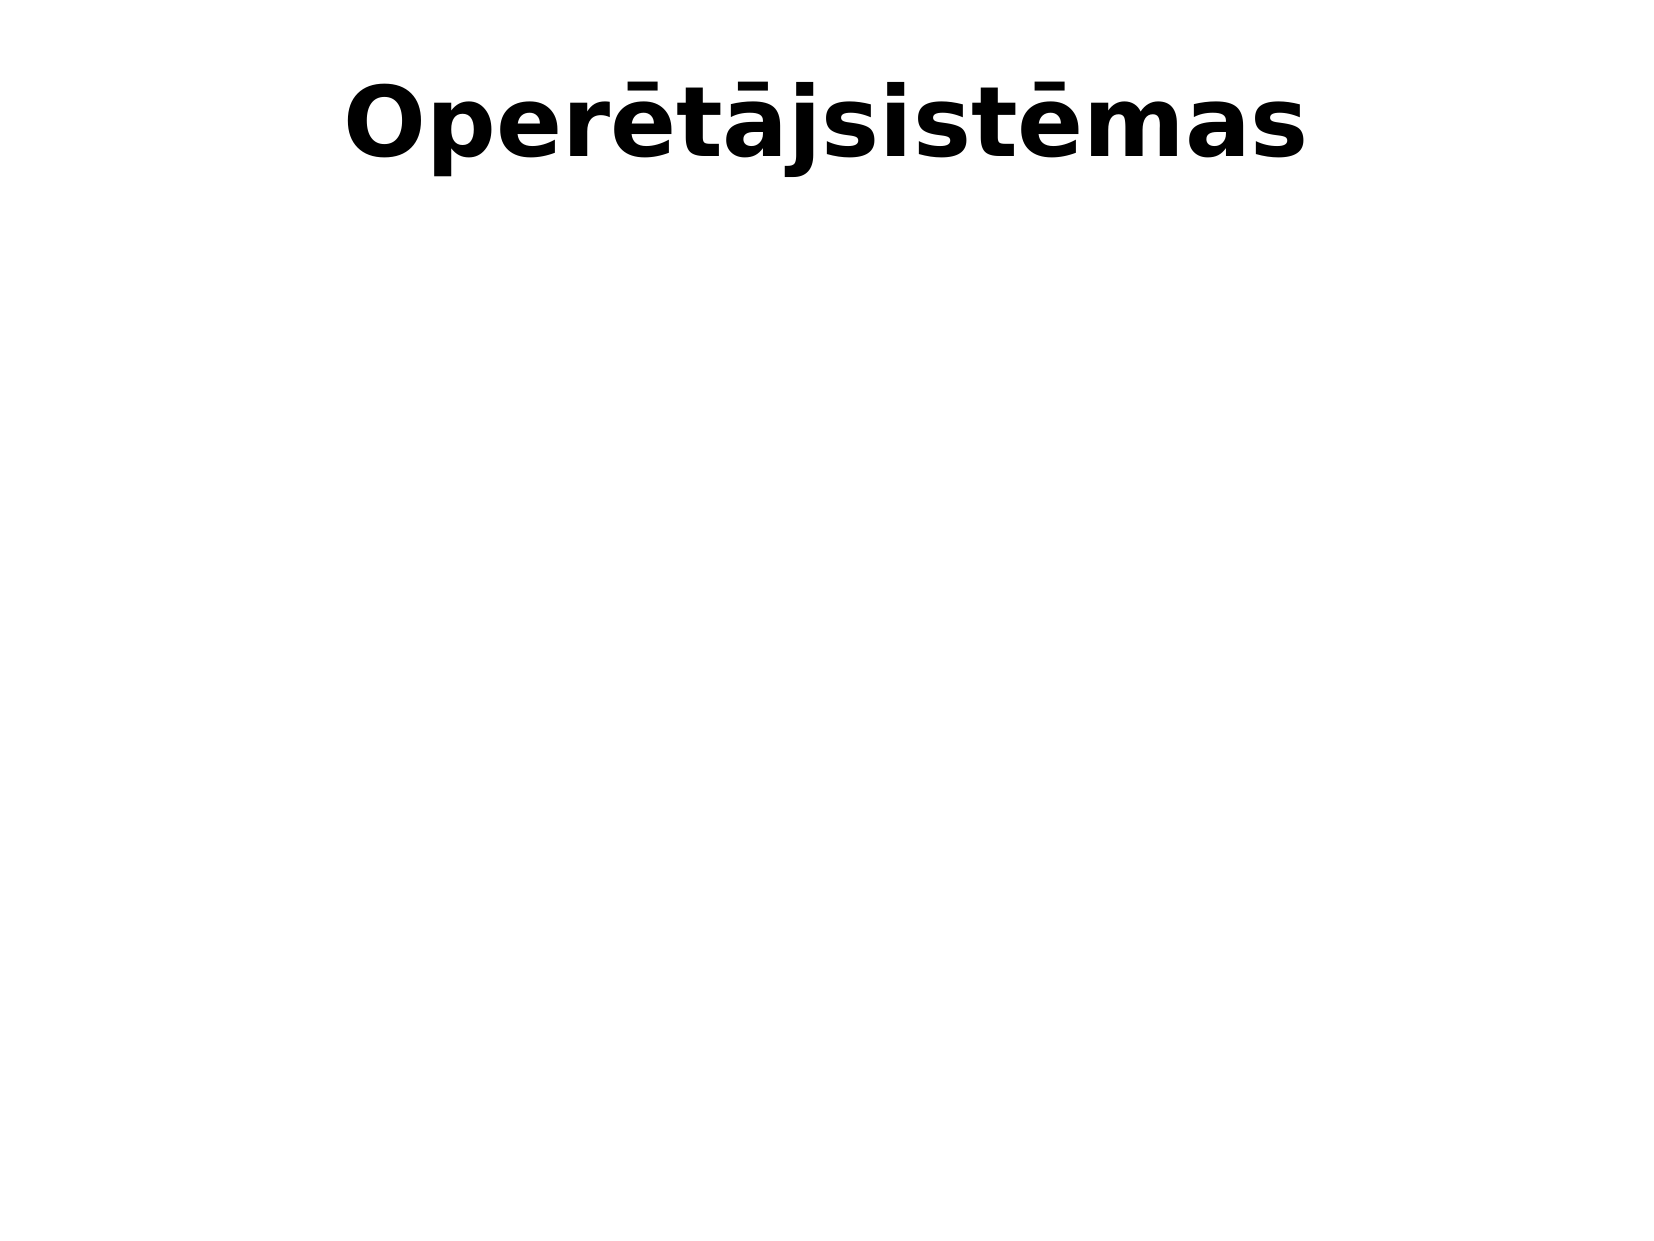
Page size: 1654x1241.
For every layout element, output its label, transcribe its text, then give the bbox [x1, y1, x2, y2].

title Operētājsistēmas [82, 49, 1571, 196]
